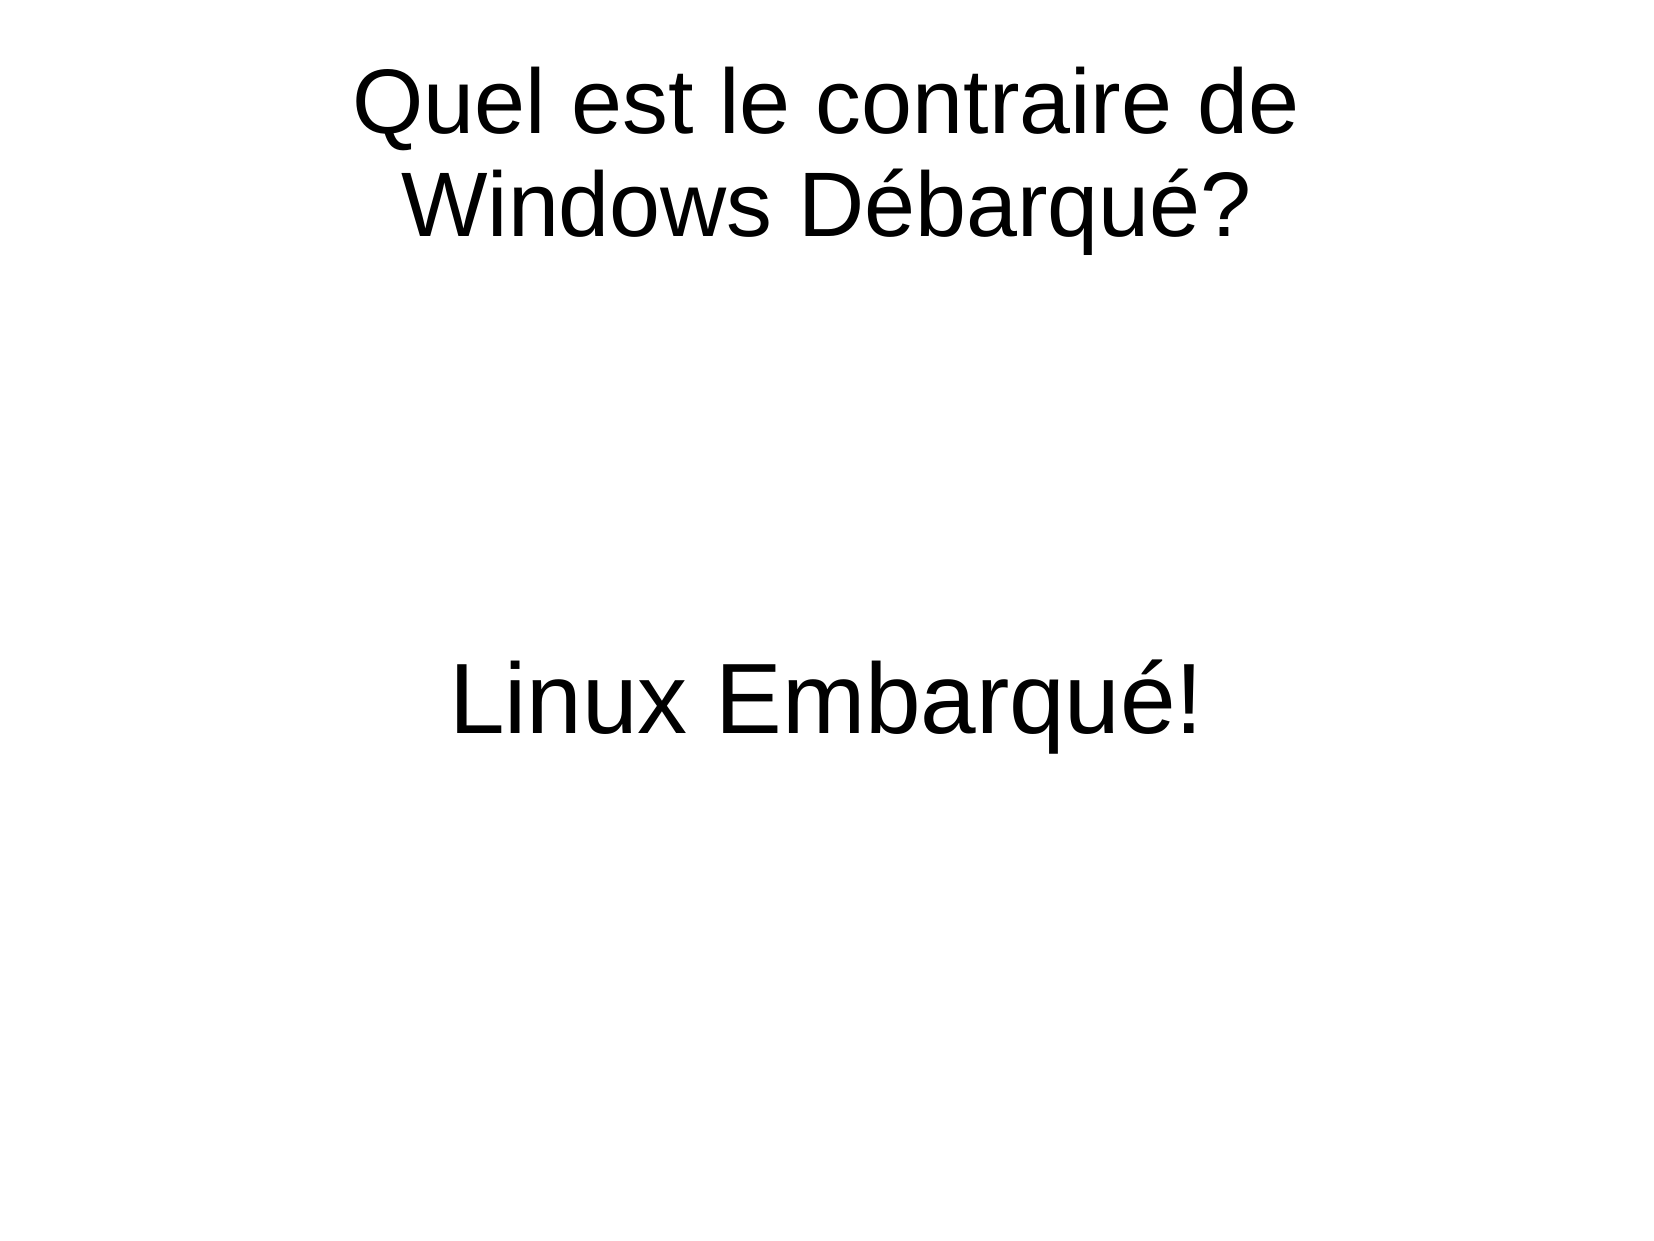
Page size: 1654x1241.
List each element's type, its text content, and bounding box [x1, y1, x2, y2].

subtitle Linux Embarqué! [82, 290, 1571, 1109]
title Quel est le contraire de Windows Débarqué? [82, 39, 1571, 267]
